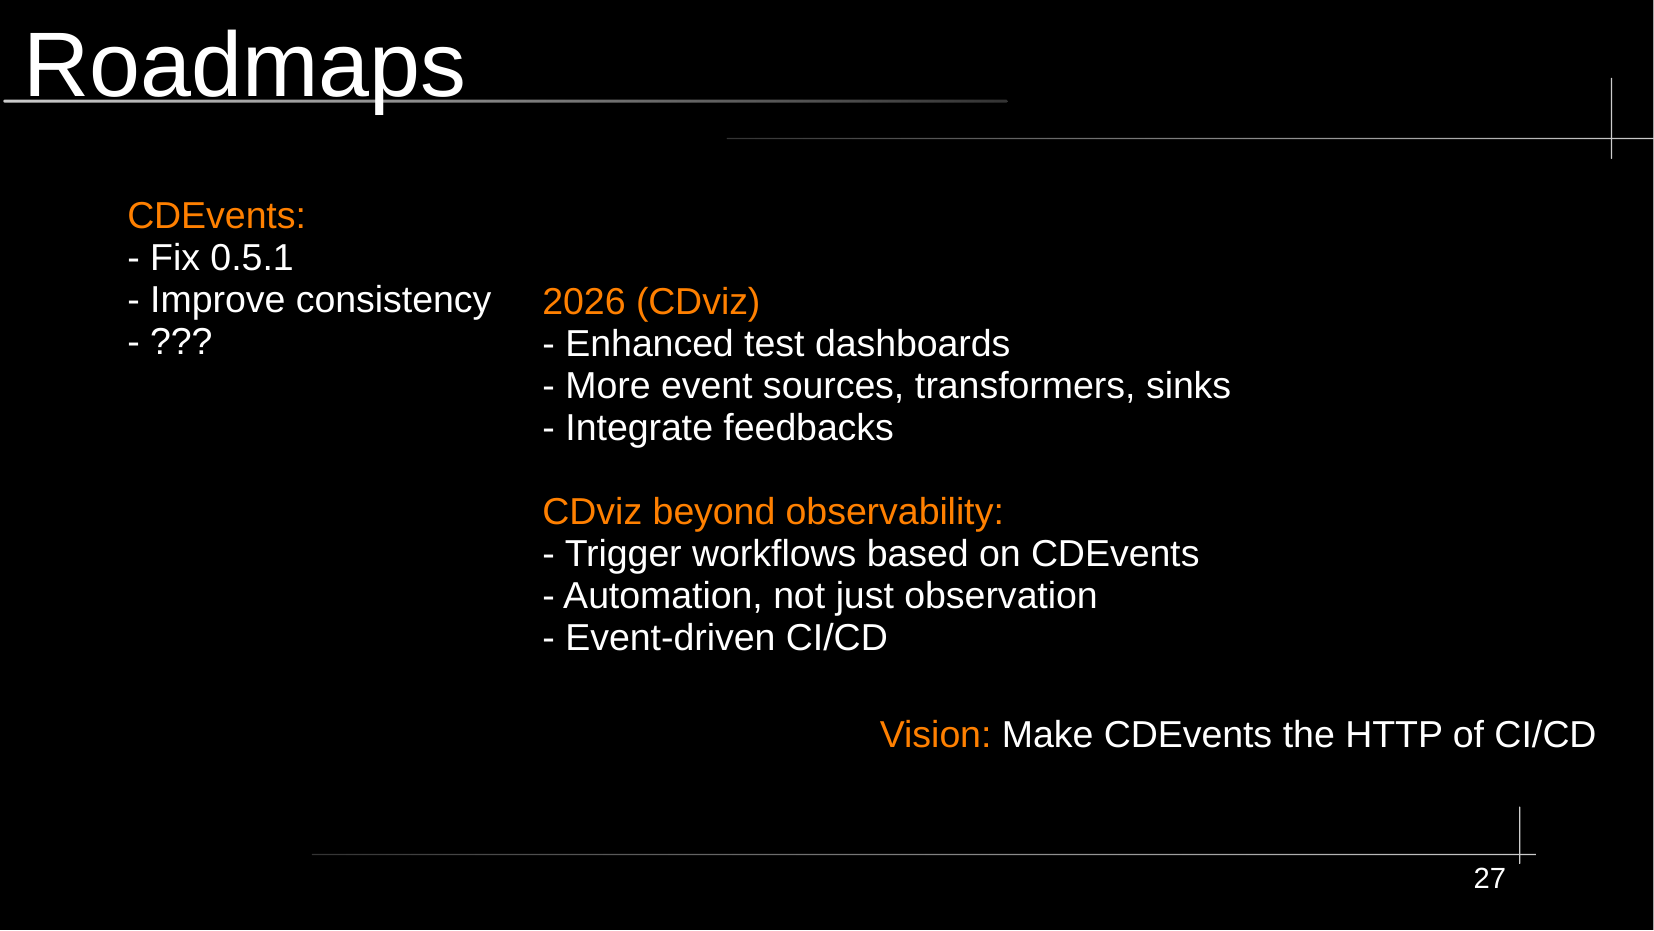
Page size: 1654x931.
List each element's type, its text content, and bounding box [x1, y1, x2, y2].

title Roadmaps [23, 11, 1589, 119]
text_box Vision: Make CDEvents the HTTP of CI/CD [865, 706, 1613, 788]
text_box 2026 (CDviz) - Enhanced test dashboards - More event sources, transformers, sinks - Integrate feedbacks CDviz beyond observability: - Trigger workflows based on CDEvents - Automation, not just observation - Event-driven CI/CD [527, 273, 1313, 676]
text_box CDEvents: - Fix 0.5.1 - Improve consistency - ??? [112, 187, 507, 371]
